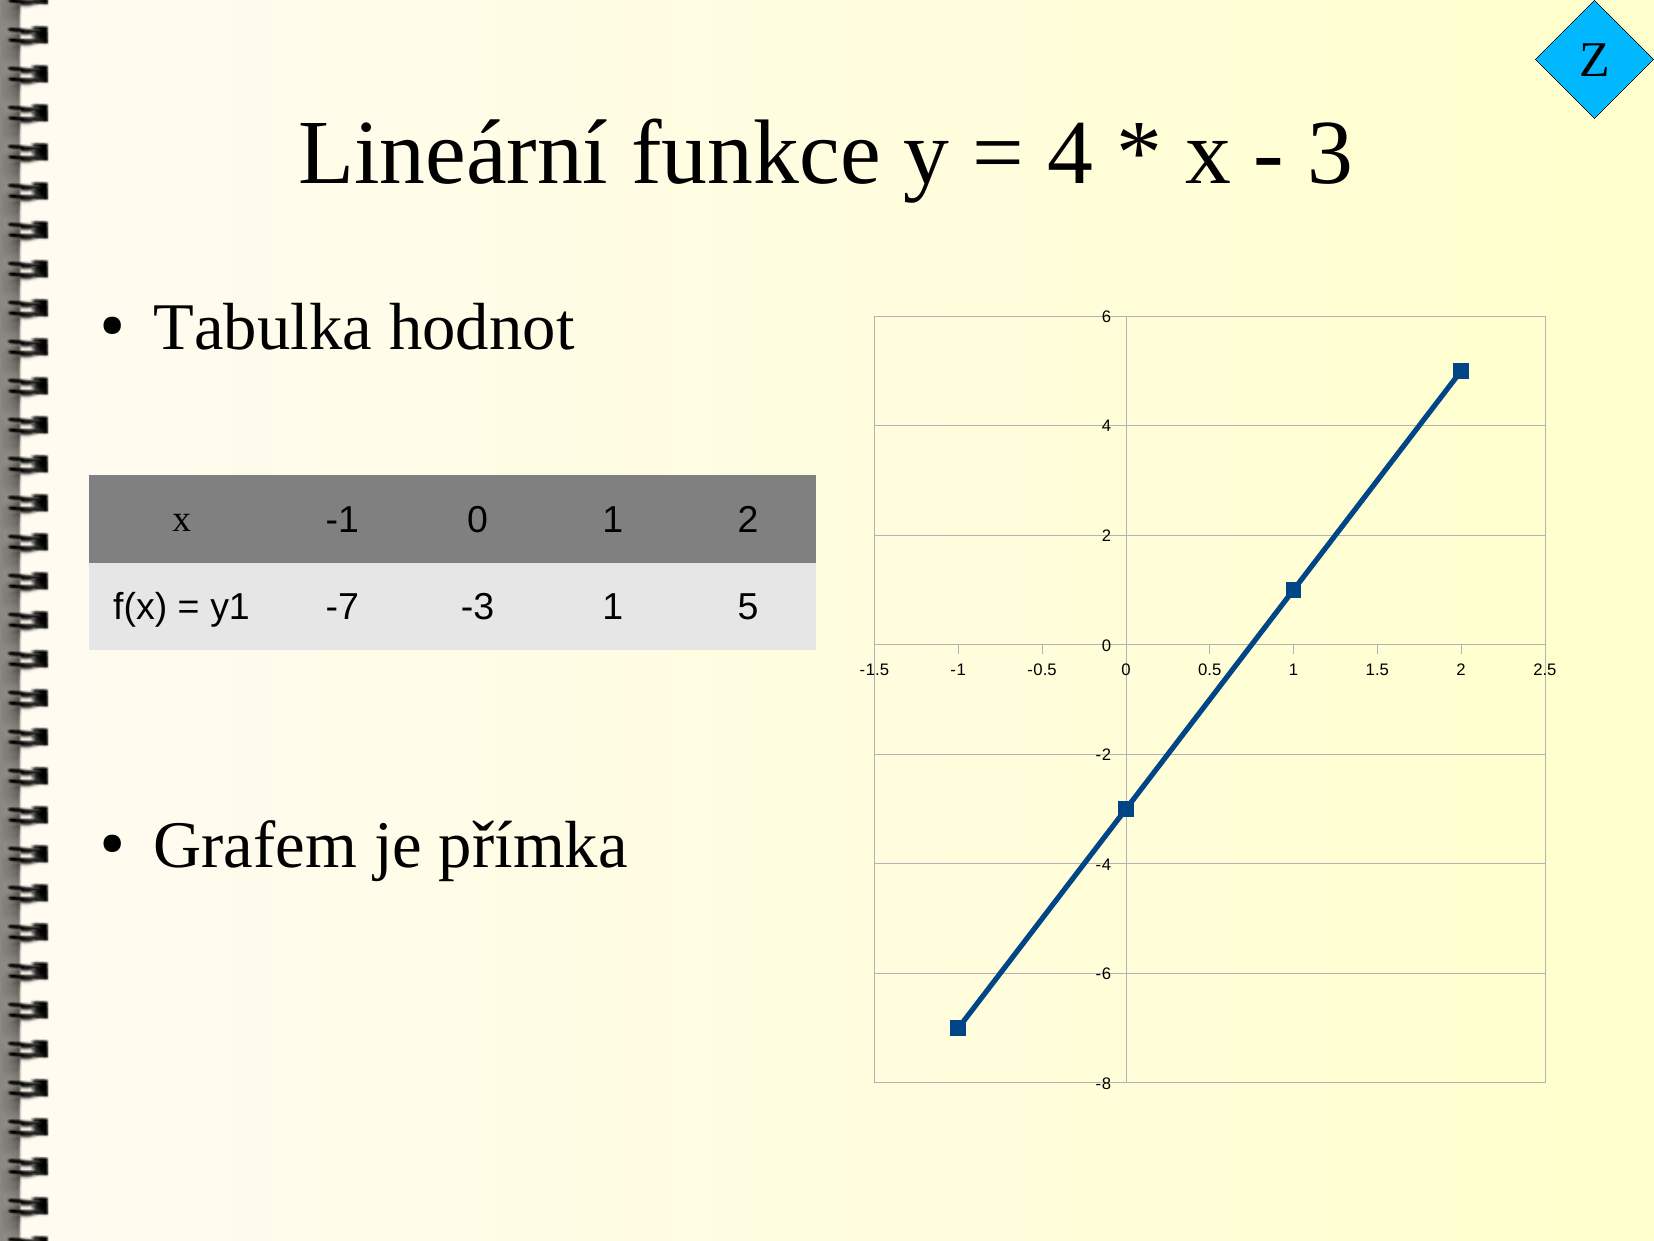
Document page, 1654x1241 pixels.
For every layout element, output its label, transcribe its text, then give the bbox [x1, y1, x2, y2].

table_cell f(x) = y1 [89, 563, 275, 650]
table_header 1 [545, 475, 680, 563]
table_header 2 [680, 475, 816, 563]
picture [0, 0, 1654, 1241]
table_cell -3 [410, 563, 545, 650]
table_cell -7 [275, 563, 410, 650]
table_cell 1 [545, 563, 680, 650]
table_header 0 [410, 475, 545, 563]
table_header x [89, 475, 275, 563]
table_header -1 [275, 475, 410, 563]
chart [845, 290, 1572, 1109]
text_box Z [1535, 0, 1654, 119]
list Tabulka hodnot Grafem je přímka [82, 290, 809, 1094]
table_cell 5 [680, 563, 816, 650]
title Lineární funkce y = 4 * x - 3 [82, 56, 1571, 250]
